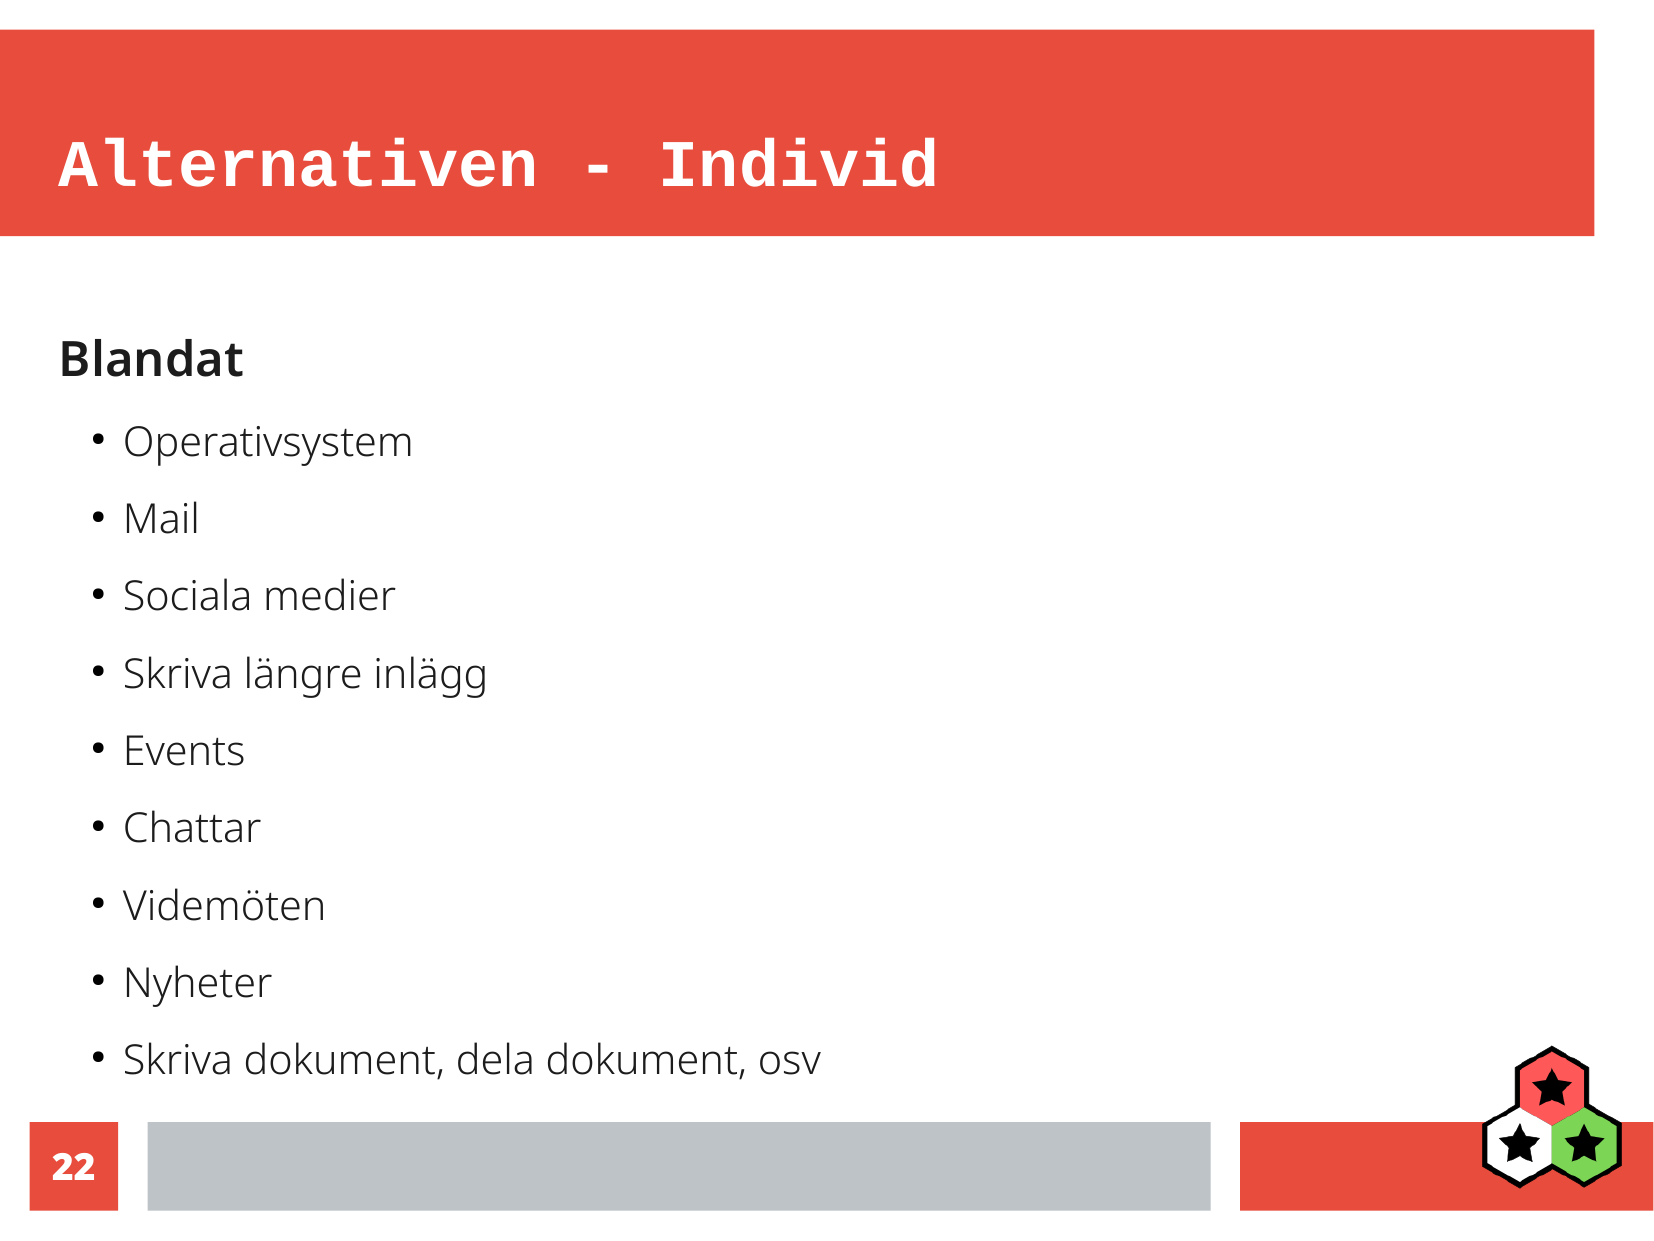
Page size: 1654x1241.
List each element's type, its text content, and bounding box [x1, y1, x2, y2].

picture [1463, 1028, 1640, 1205]
list Blandat Operativsystem Mail Sociala medier Skriva längre inlägg Events Chattar Videmöten Nyheter Skriva dokument, dela dokument, osv [59, 324, 1565, 1093]
title Alternativen - Individ [59, 59, 1595, 207]
